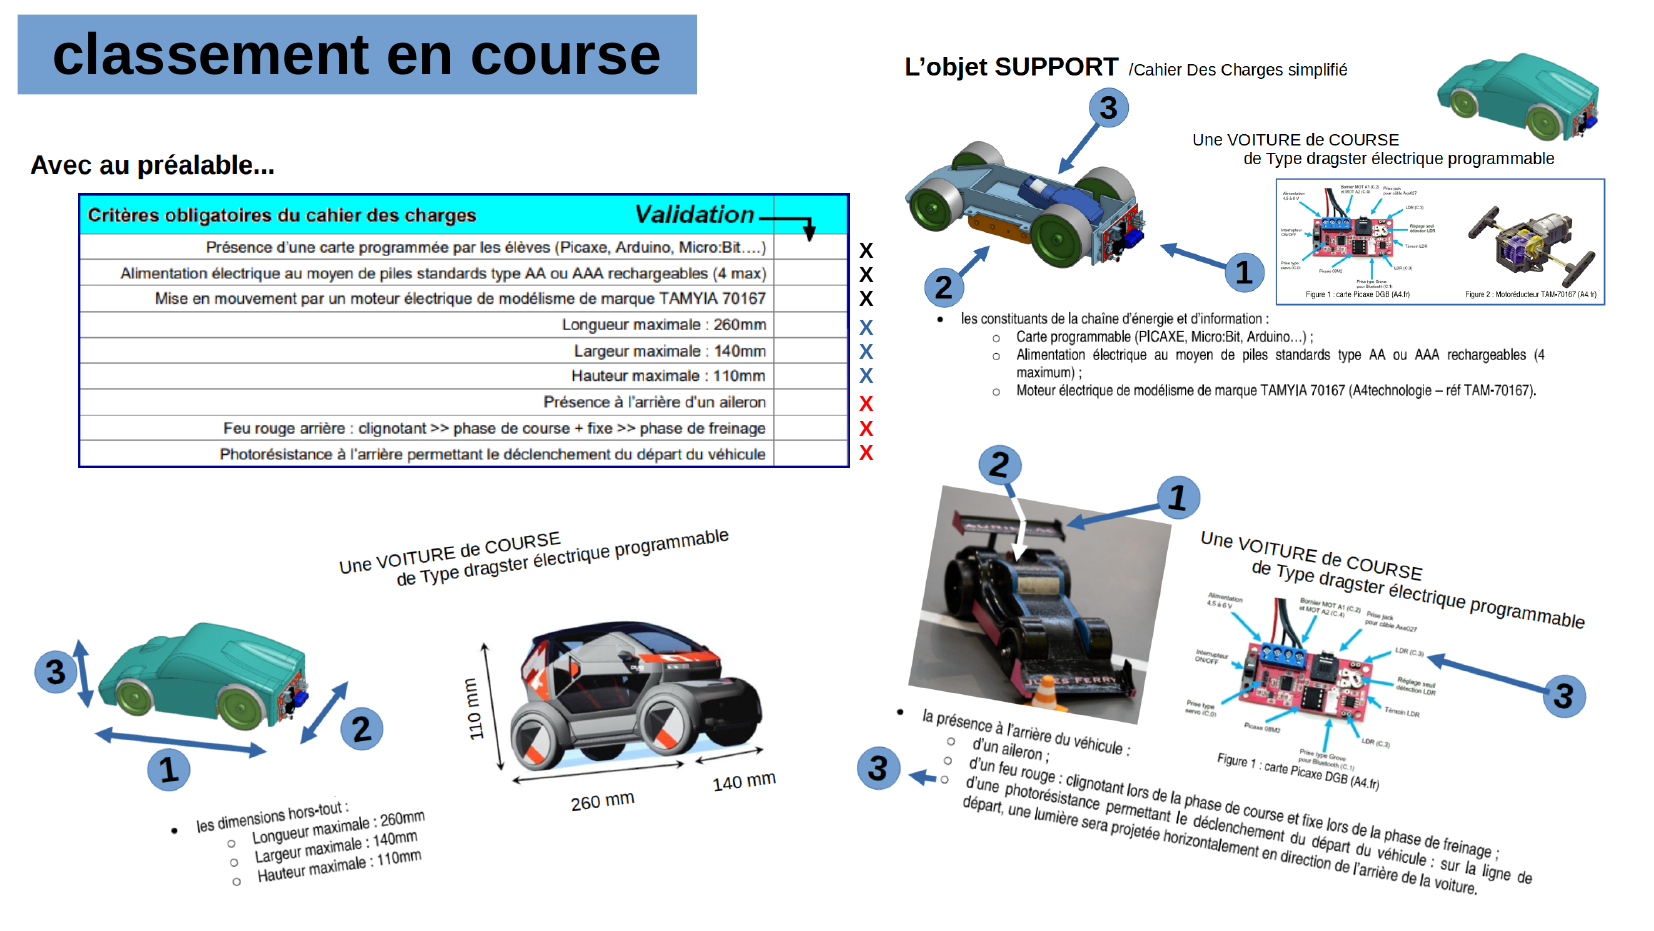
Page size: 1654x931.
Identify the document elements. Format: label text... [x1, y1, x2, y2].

picture [24, 147, 857, 473]
text_box classement en course [17, 14, 697, 95]
text_box X X X [844, 231, 886, 308]
text_box [29, 501, 532, 562]
picture [11, 485, 802, 921]
text_box X X X [844, 308, 886, 384]
text_box X X X [844, 384, 886, 479]
picture [841, 35, 1625, 926]
